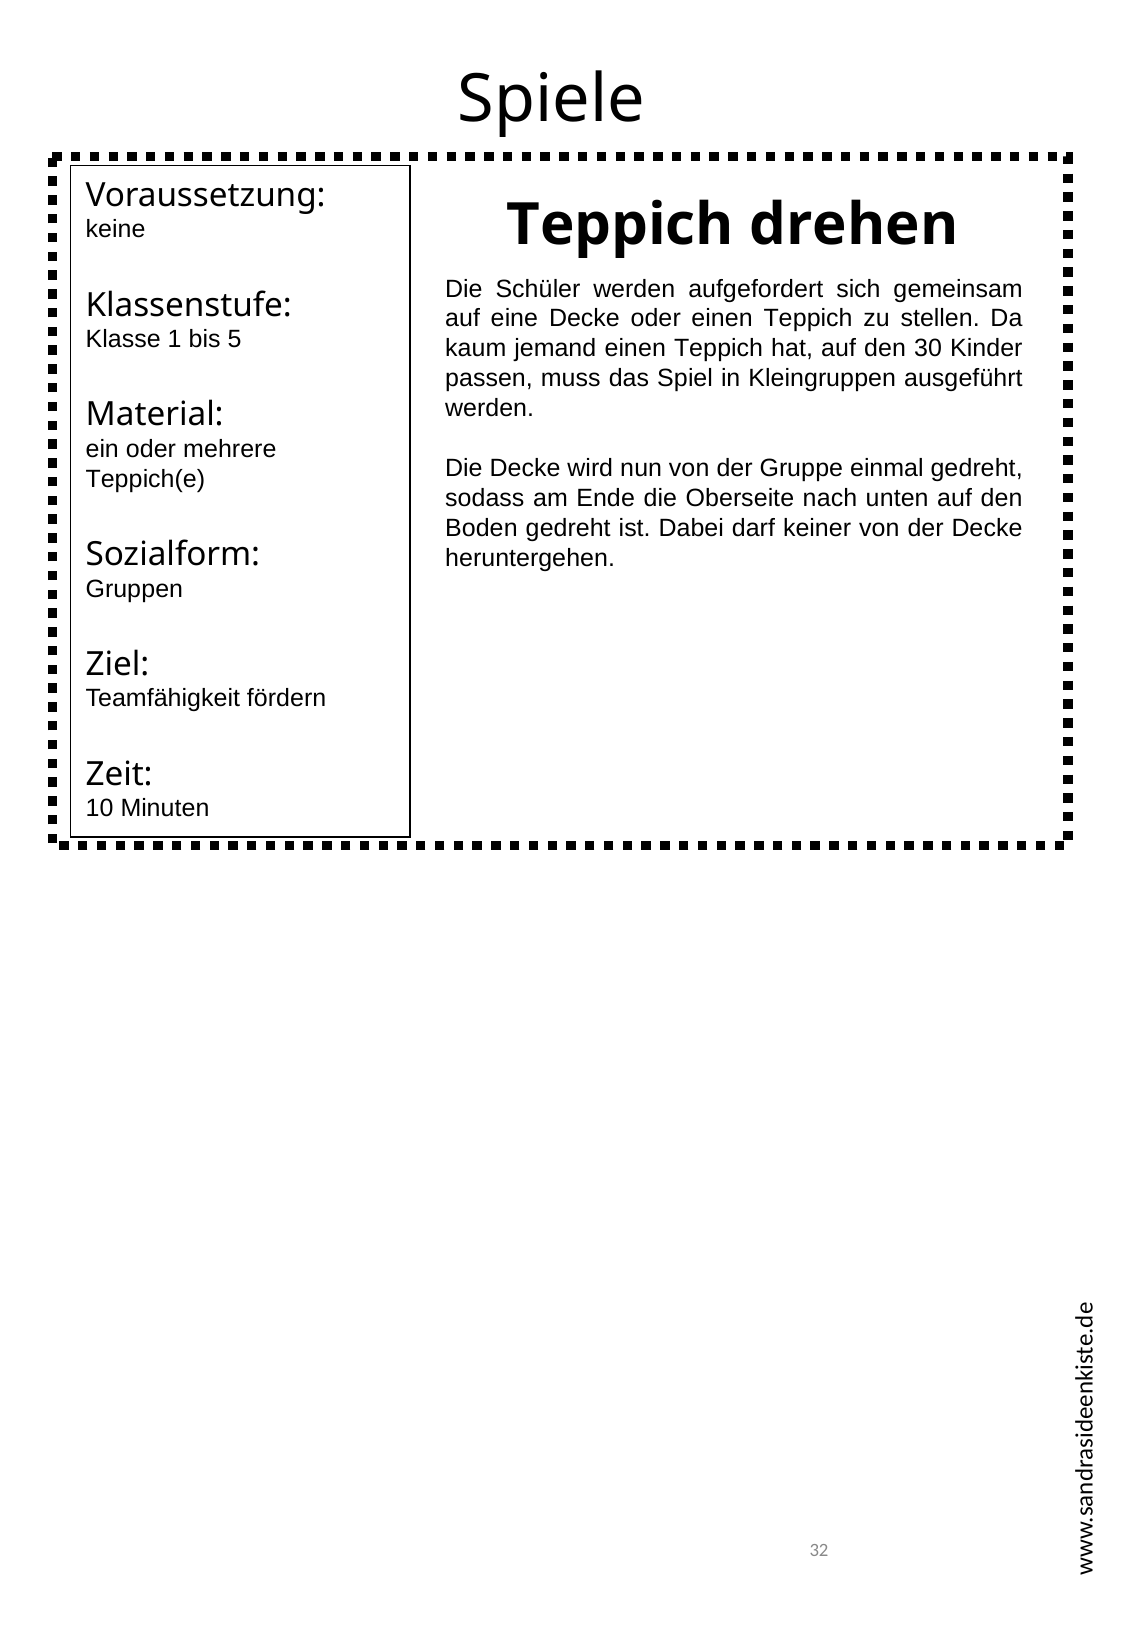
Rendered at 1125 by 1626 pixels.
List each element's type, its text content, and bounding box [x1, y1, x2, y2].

text_box Die Schüler werden aufgefordert sich gemeinsam auf eine Decke oder einen Teppich zu stellen. Da kaum jemand einen Teppich hat, auf den 30 Kinder passen, muss das Spiel in Kleingruppen ausgeführt werden. Die Decke wird nun von der Gruppe einmal gedreht, sodass am Ende die Oberseite nach unten auf den Boden gedreht ist. Dabei darf keiner von der Decke heruntergehen. [430, 264, 1039, 583]
text_box www.sandrasideenkiste.de [1059, 1074, 1106, 1591]
text_box Voraussetzung: keine Klassenstufe: Klasse 1 bis 5 Material: ein oder mehrere Teppich(e) Sozialform: Gruppen Ziel: Teamfähigkeit fördern Zeit: 10 Minuten [70, 165, 411, 837]
text_box Teppich drehen [410, 178, 1055, 265]
text_box [794, 1506, 1048, 1593]
text_box Spiele [52, 47, 1069, 144]
